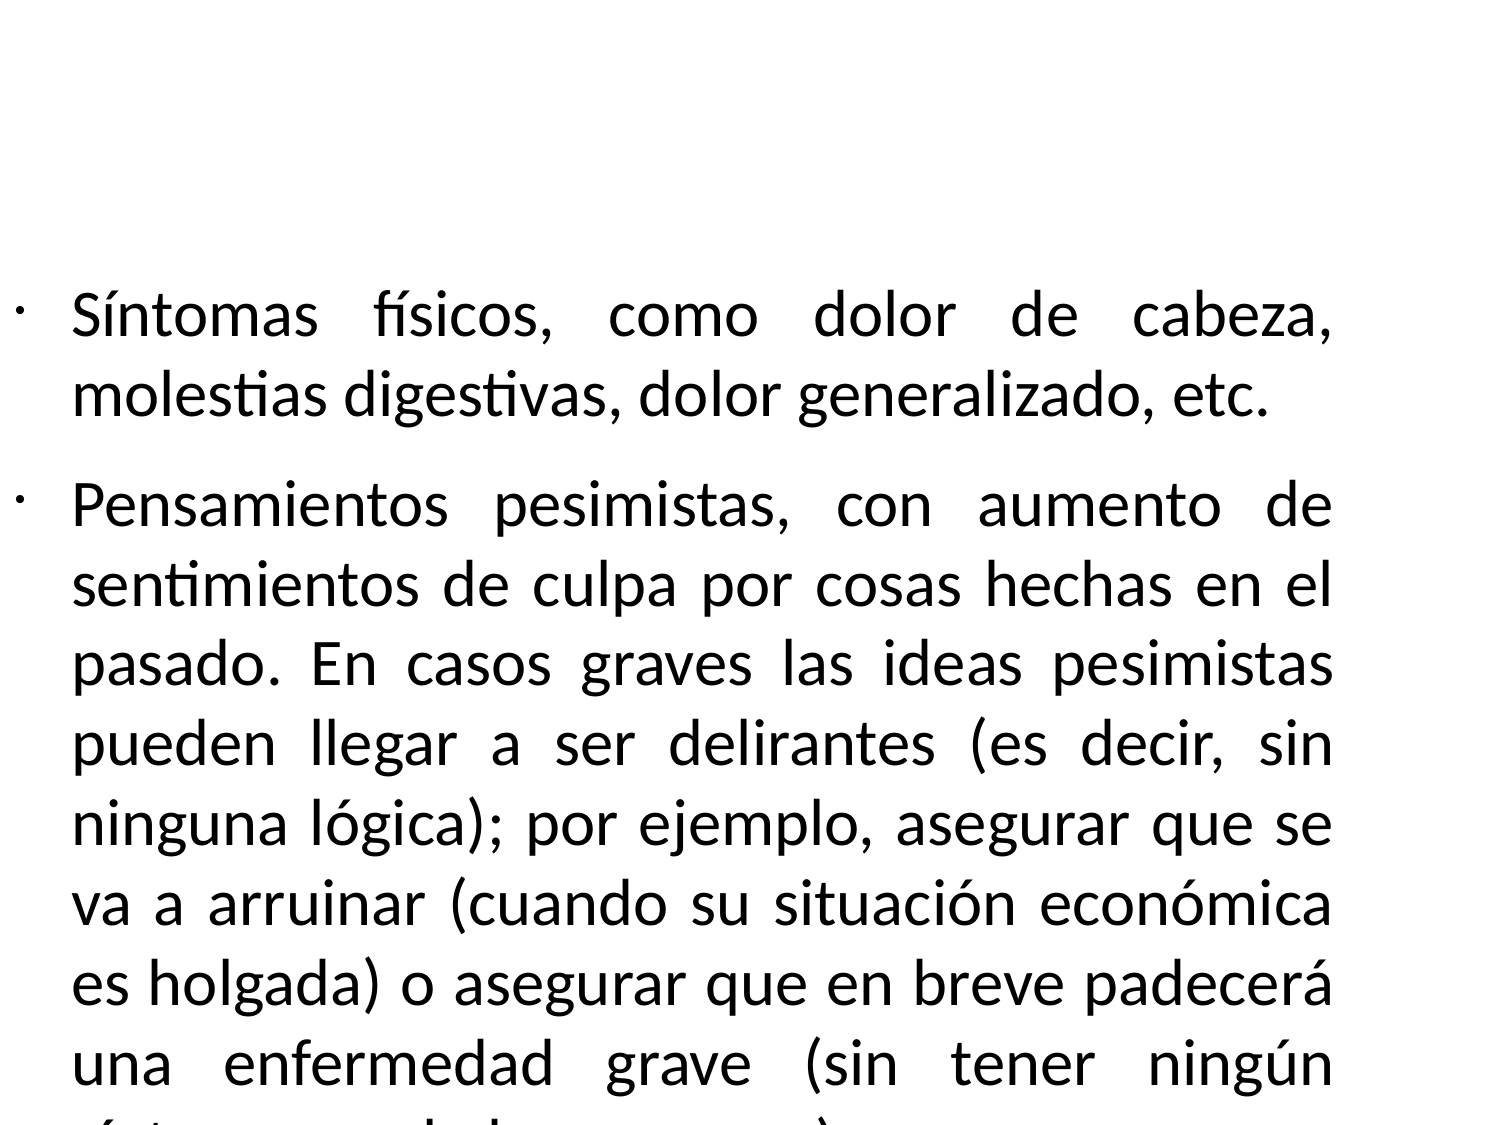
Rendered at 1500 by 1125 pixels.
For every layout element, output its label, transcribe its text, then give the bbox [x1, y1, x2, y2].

list Síntomas físicos, como dolor de cabeza, molestias digestivas, dolor generalizado, etc. Pensamientos pesimistas, con aumento de sentimientos de culpa por cosas hechas en el pasado. En casos graves las ideas pesimistas pueden llegar a ser delirantes (es decir, sin ninguna lógica); por ejemplo, asegurar que se va a arruinar (cuando su situación económica es holgada) o asegurar que en breve padecerá una enfermedad grave (sin tener ningún síntoma que lo haga pensar). [0, 262, 1350, 1005]
